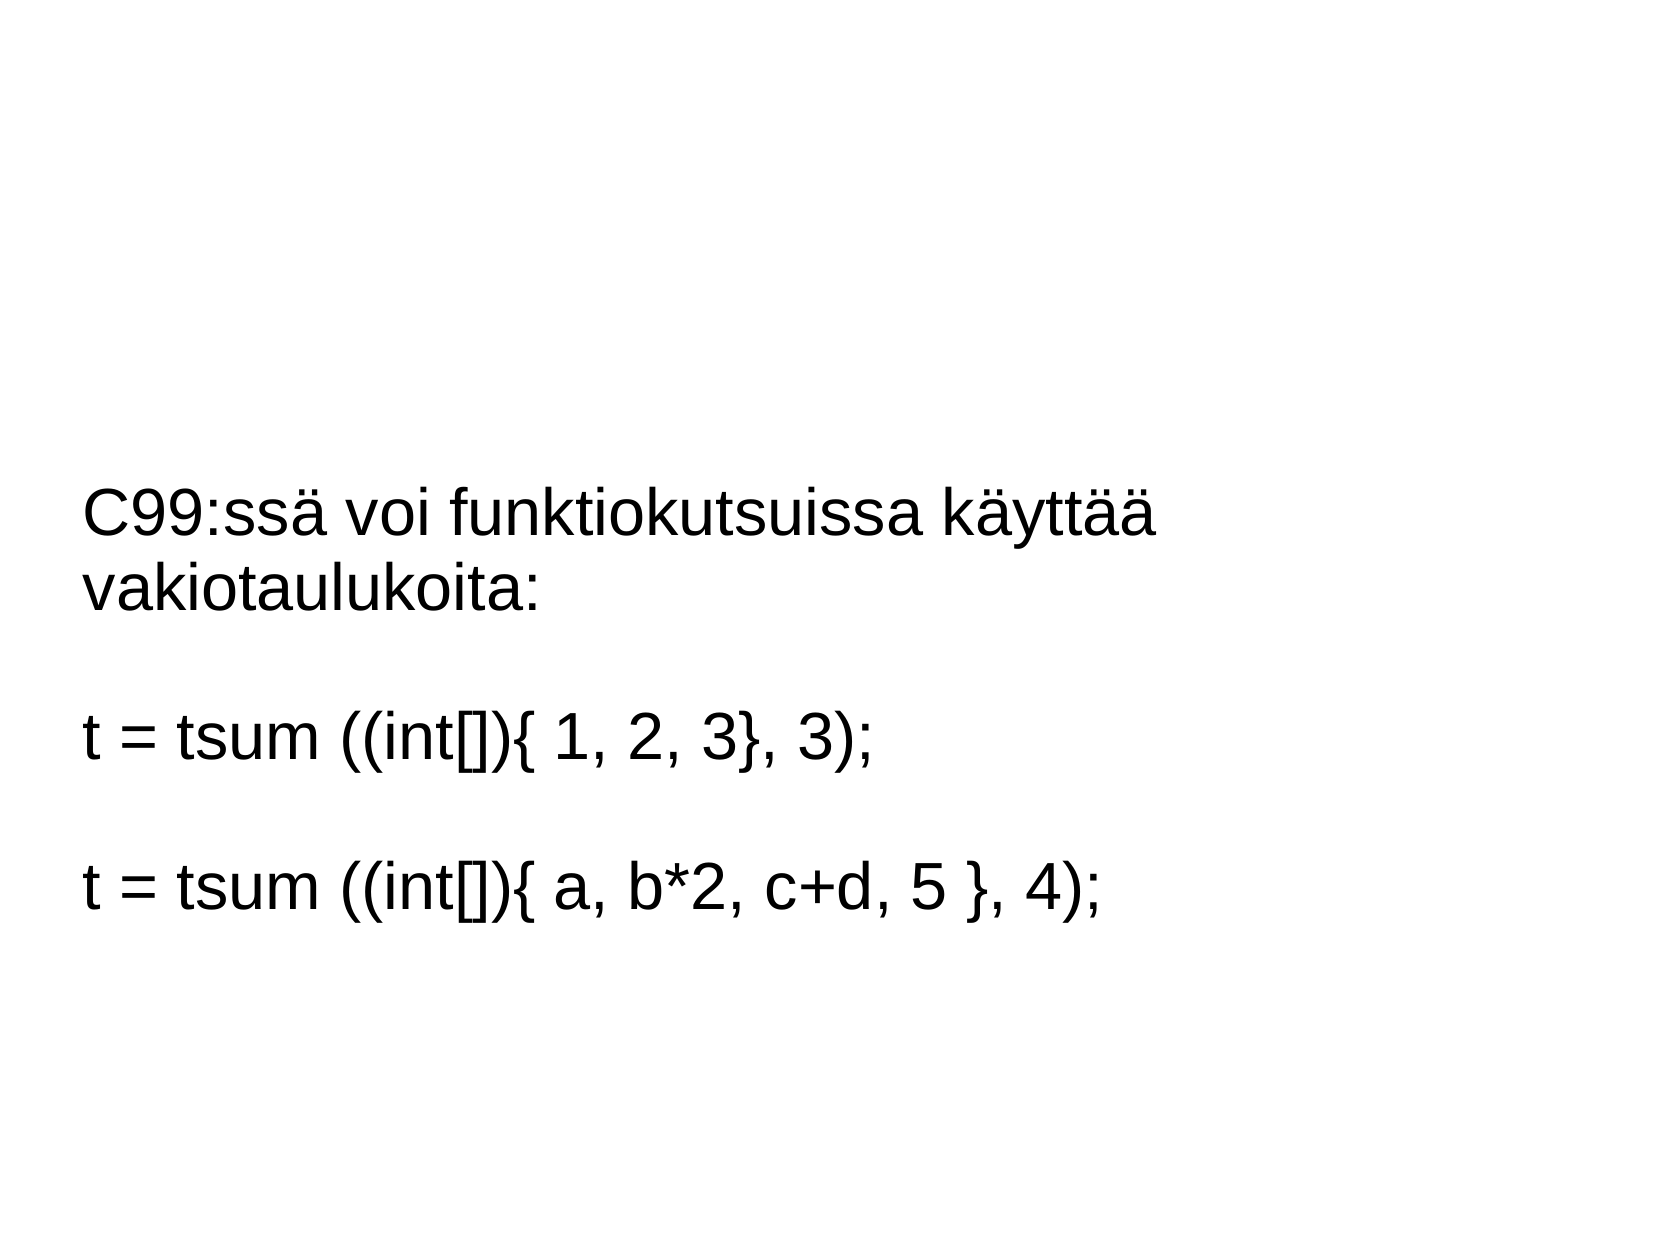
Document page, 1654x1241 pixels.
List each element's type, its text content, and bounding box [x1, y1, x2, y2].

text_box C99:ssä voi funktiokutsuissa käyttää vakiotaulukoita: t = tsum ((int[]){ 1, 2, 3}, 3); t = tsum ((int[]){ a, b*2, c+d, 5 }, 4); [82, 297, 1571, 1102]
